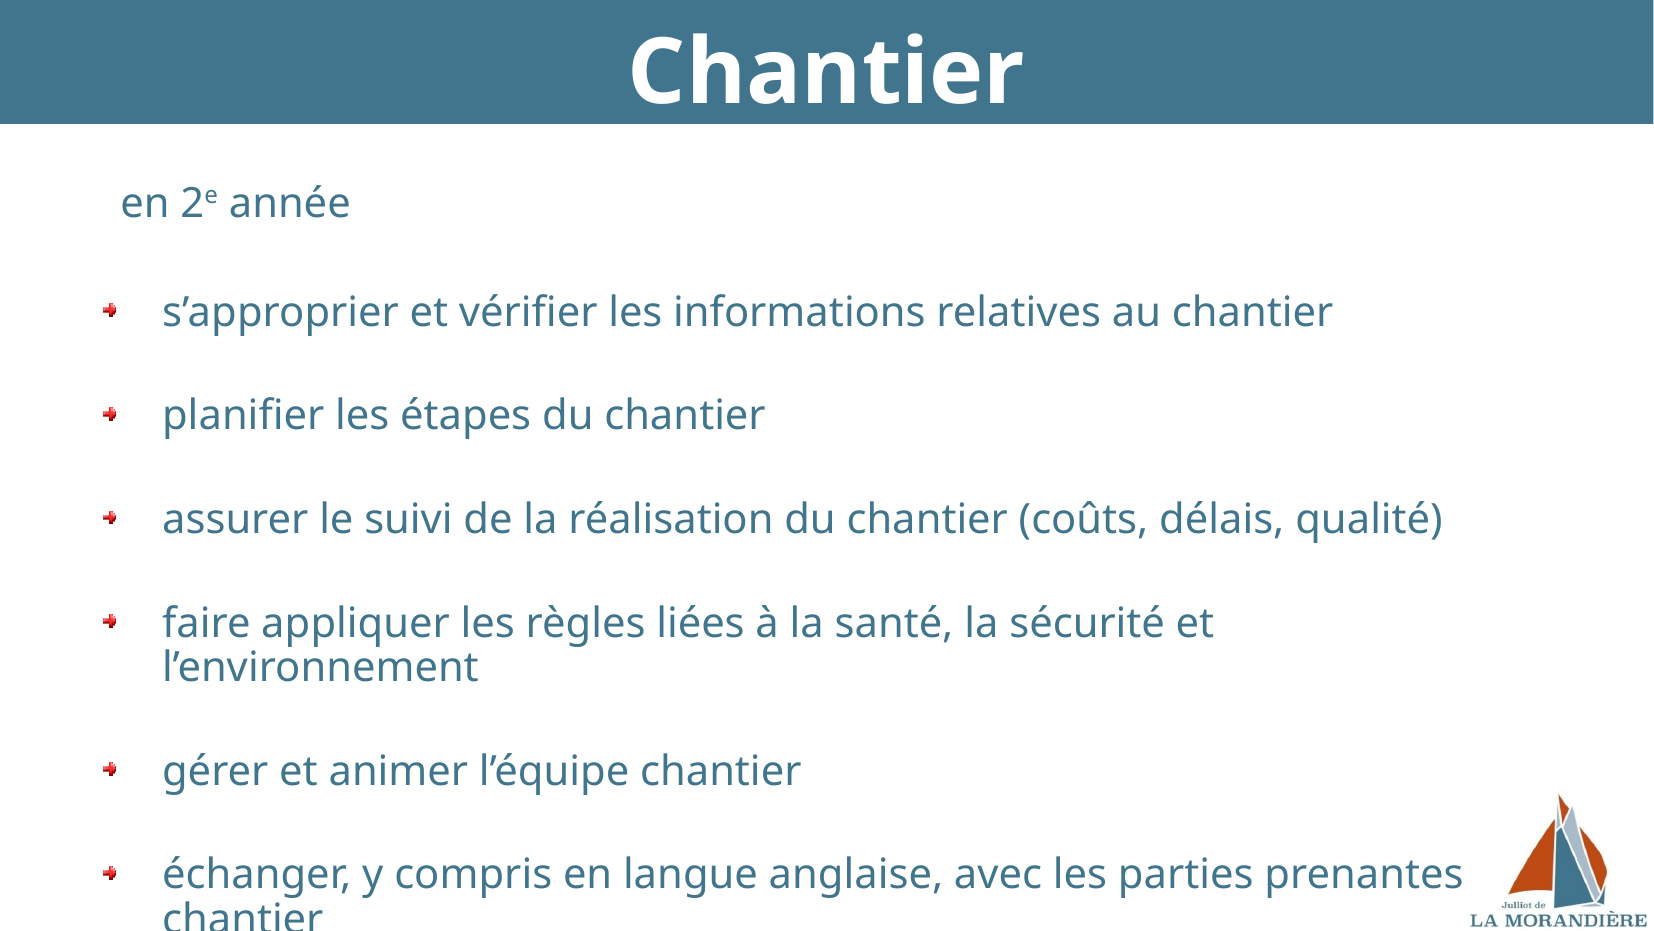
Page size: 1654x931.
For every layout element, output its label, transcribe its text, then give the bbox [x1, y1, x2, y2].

picture [103, 762, 116, 776]
picture [103, 511, 116, 524]
title Chantier [0, 0, 1654, 124]
picture [103, 614, 116, 628]
picture [103, 407, 116, 421]
picture [103, 303, 116, 317]
picture [103, 866, 116, 880]
text_box en 2e année s’approprier et vérifier les informations relatives au chantier planifier les étapes du chantier assurer le suivi de la réalisation du chantier (coûts, délais, qualité) faire appliquer les règles liées à la santé, la sécurité et l’environnement gérer et animer l’équipe chantier échanger, y compris en langue anglaise, avec les parties prenantes du chantier [70, 145, 1553, 930]
picture [1464, 789, 1650, 930]
